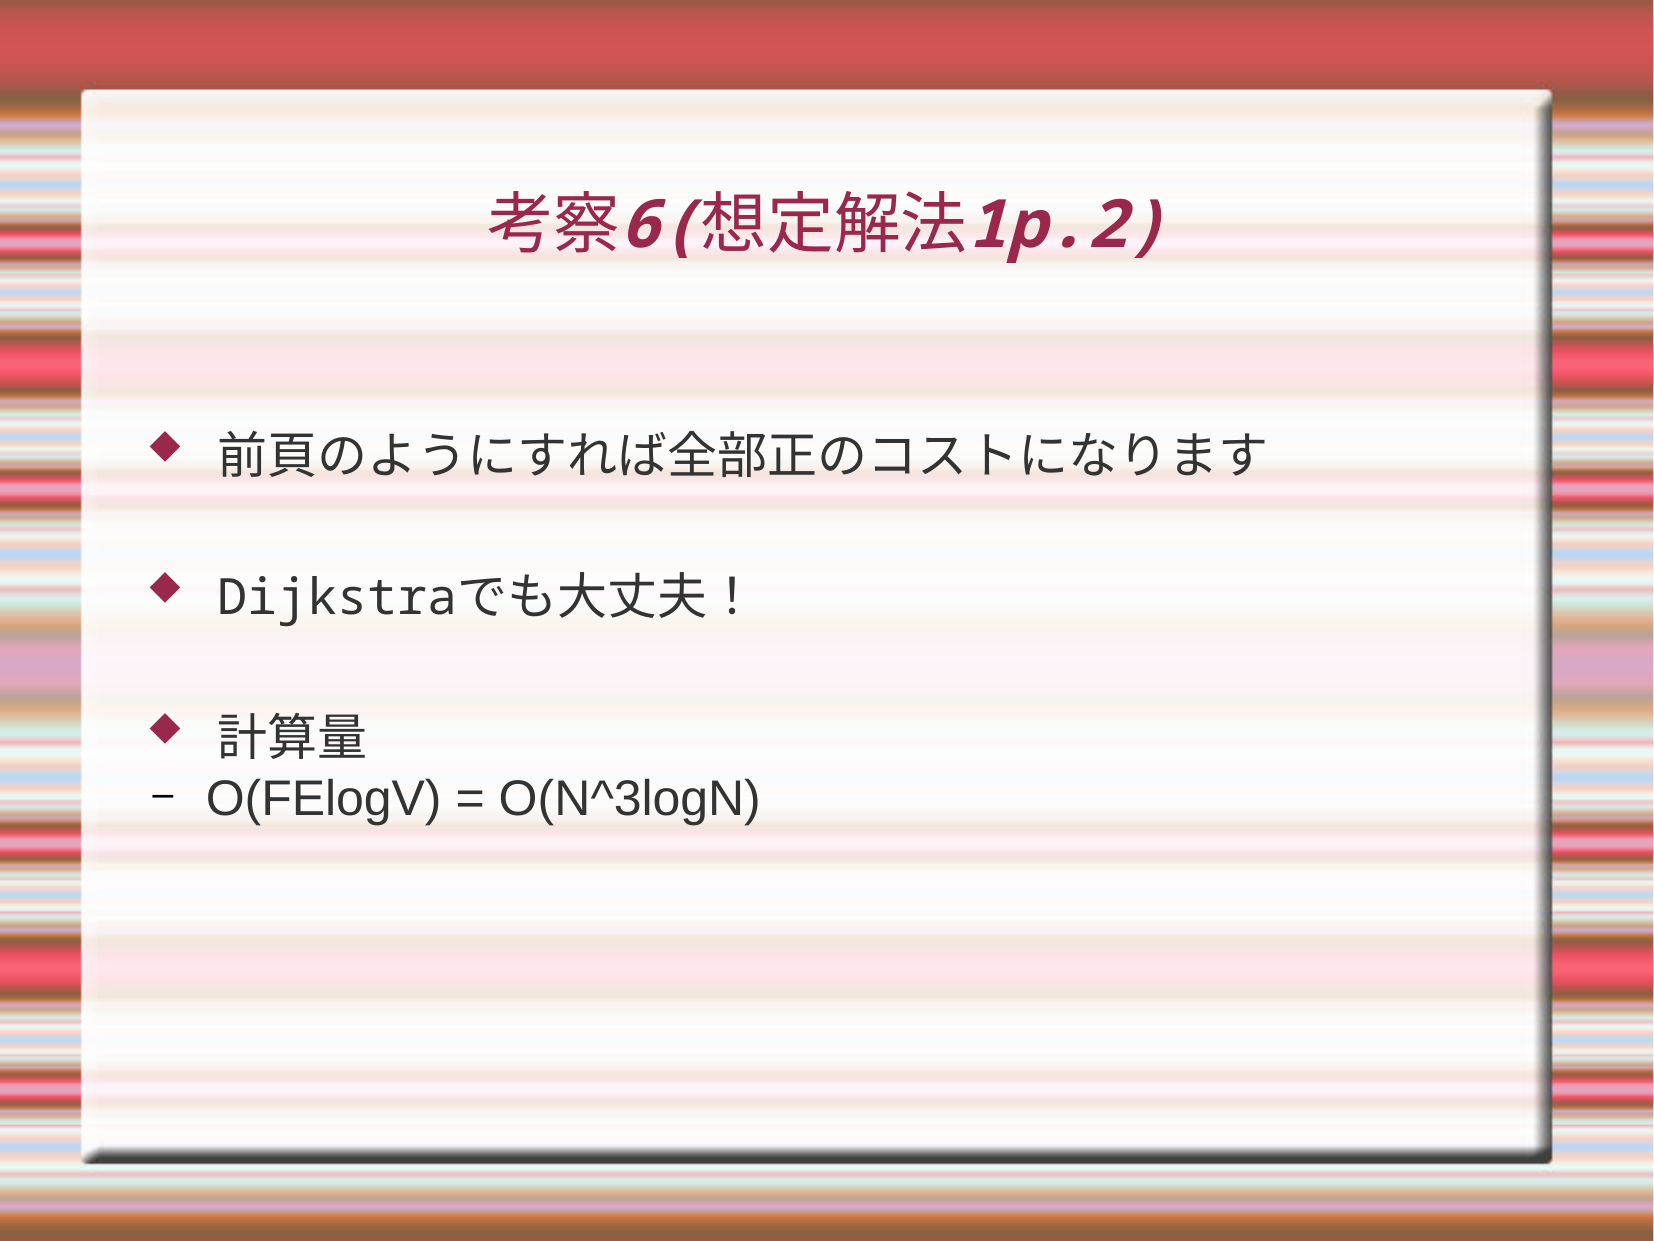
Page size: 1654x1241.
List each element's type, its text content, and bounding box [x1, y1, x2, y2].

list 前頁のようにすれば全部正のコストになります Dijkstraでも大丈夫！ 計算量 O(FElogV) = O(N^3logN) [134, 350, 1516, 1132]
picture [0, 0, 1654, 1241]
title 考察6(想定解法1p.2) [121, 114, 1534, 322]
